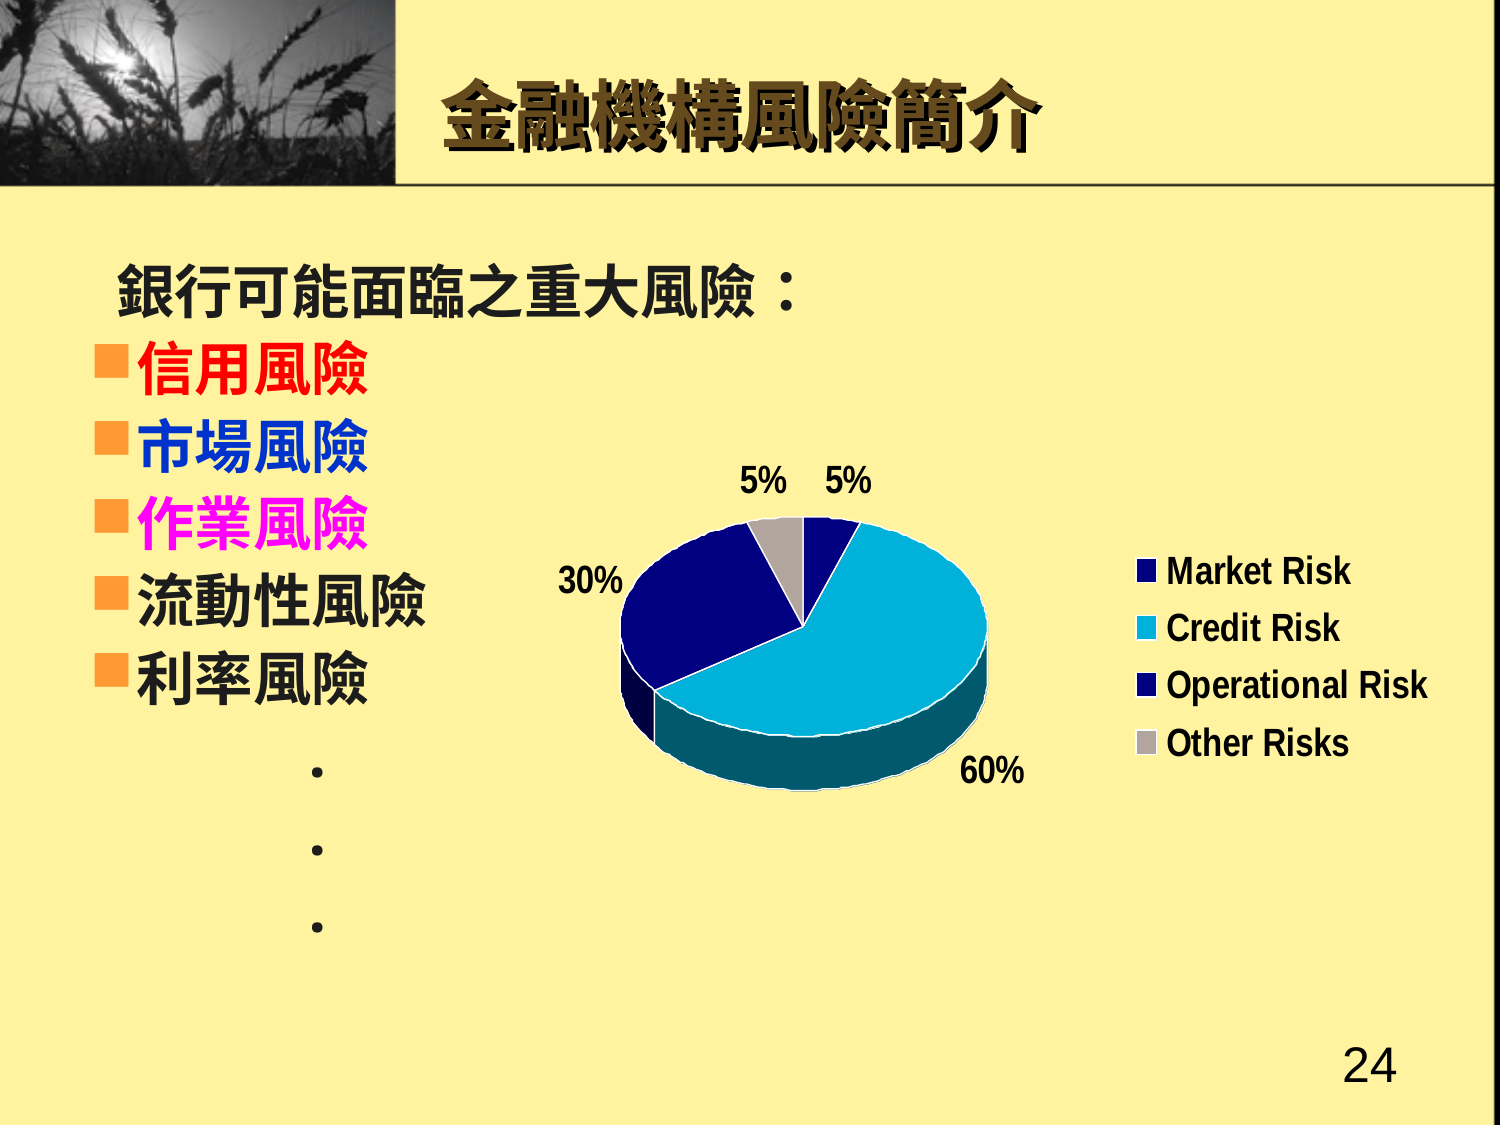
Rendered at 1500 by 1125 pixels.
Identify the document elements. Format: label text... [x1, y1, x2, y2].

picture [0, 0, 1500, 1125]
text_box 銀行可能面臨之重大風險： 信用風險 市場風險 作業風險 流動性風險 利率風險 . . . [0, 255, 823, 998]
title 金融機構風險簡介 [424, 14, 1413, 211]
chart [478, 269, 1447, 1038]
